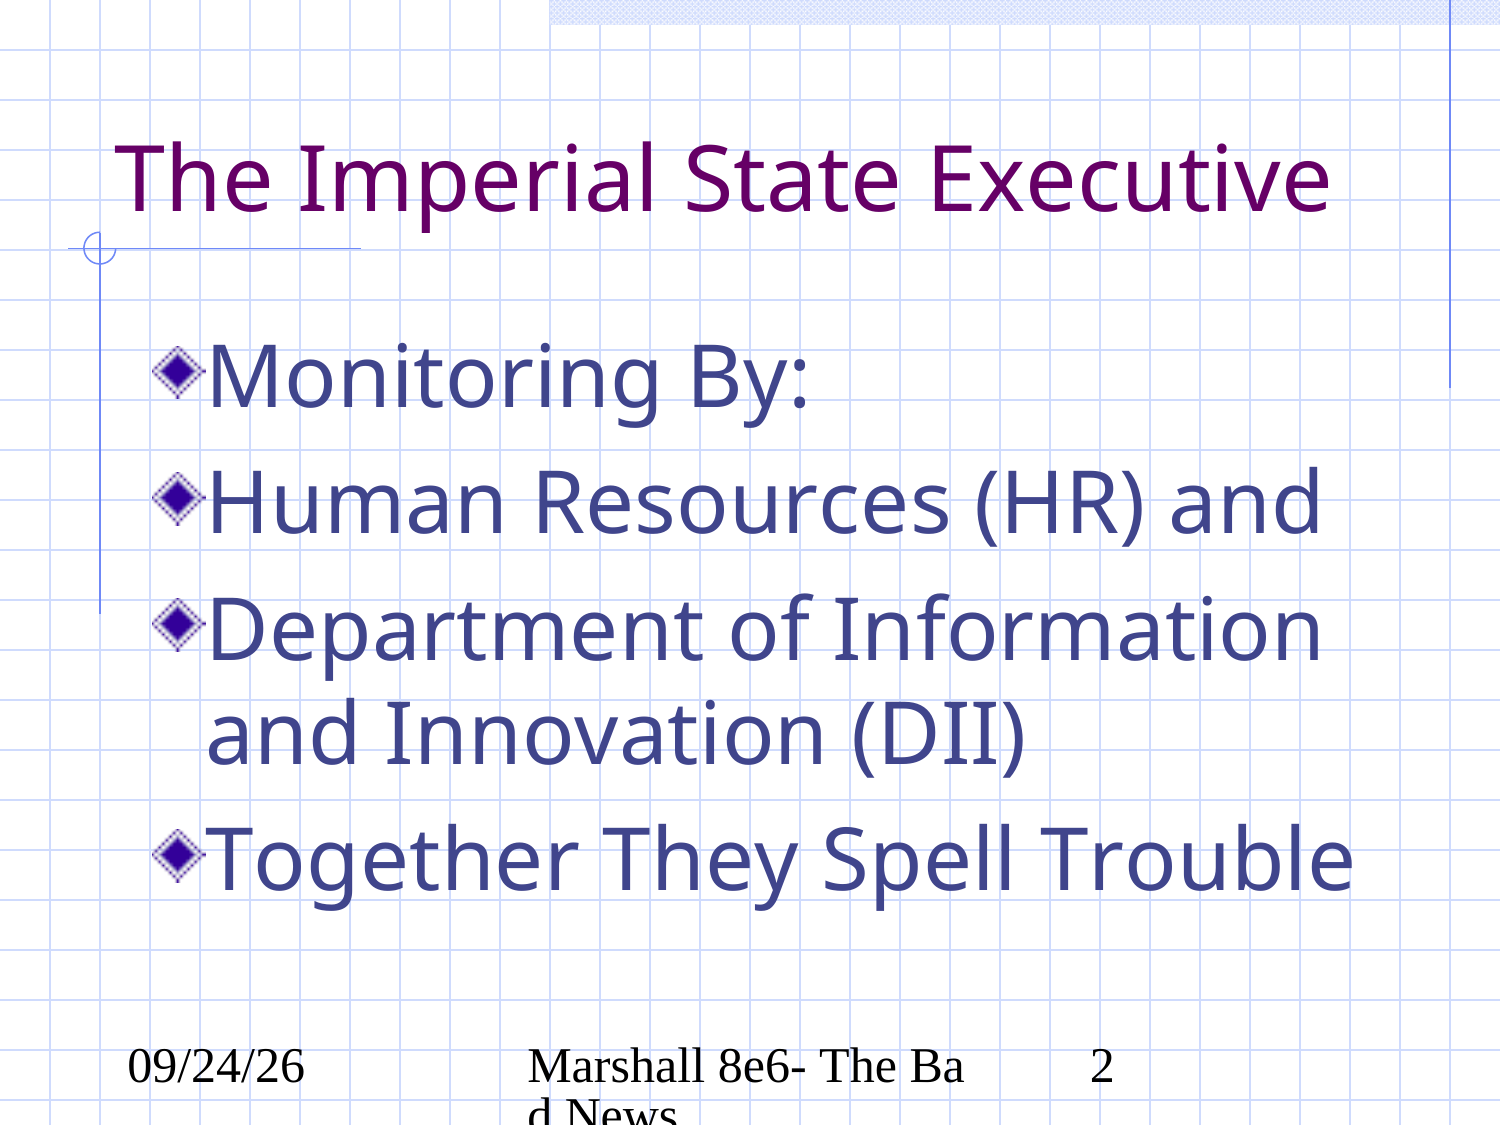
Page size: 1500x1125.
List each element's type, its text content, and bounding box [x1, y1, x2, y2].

title The Imperial State Executive [99, 2, 1375, 238]
list Monitoring By: Human Resources (HR) and Department of Information and Innovation (DII) Together They Spell Trouble [137, 312, 1413, 988]
picture [549, 0, 1449, 25]
picture [1451, 0, 1500, 25]
